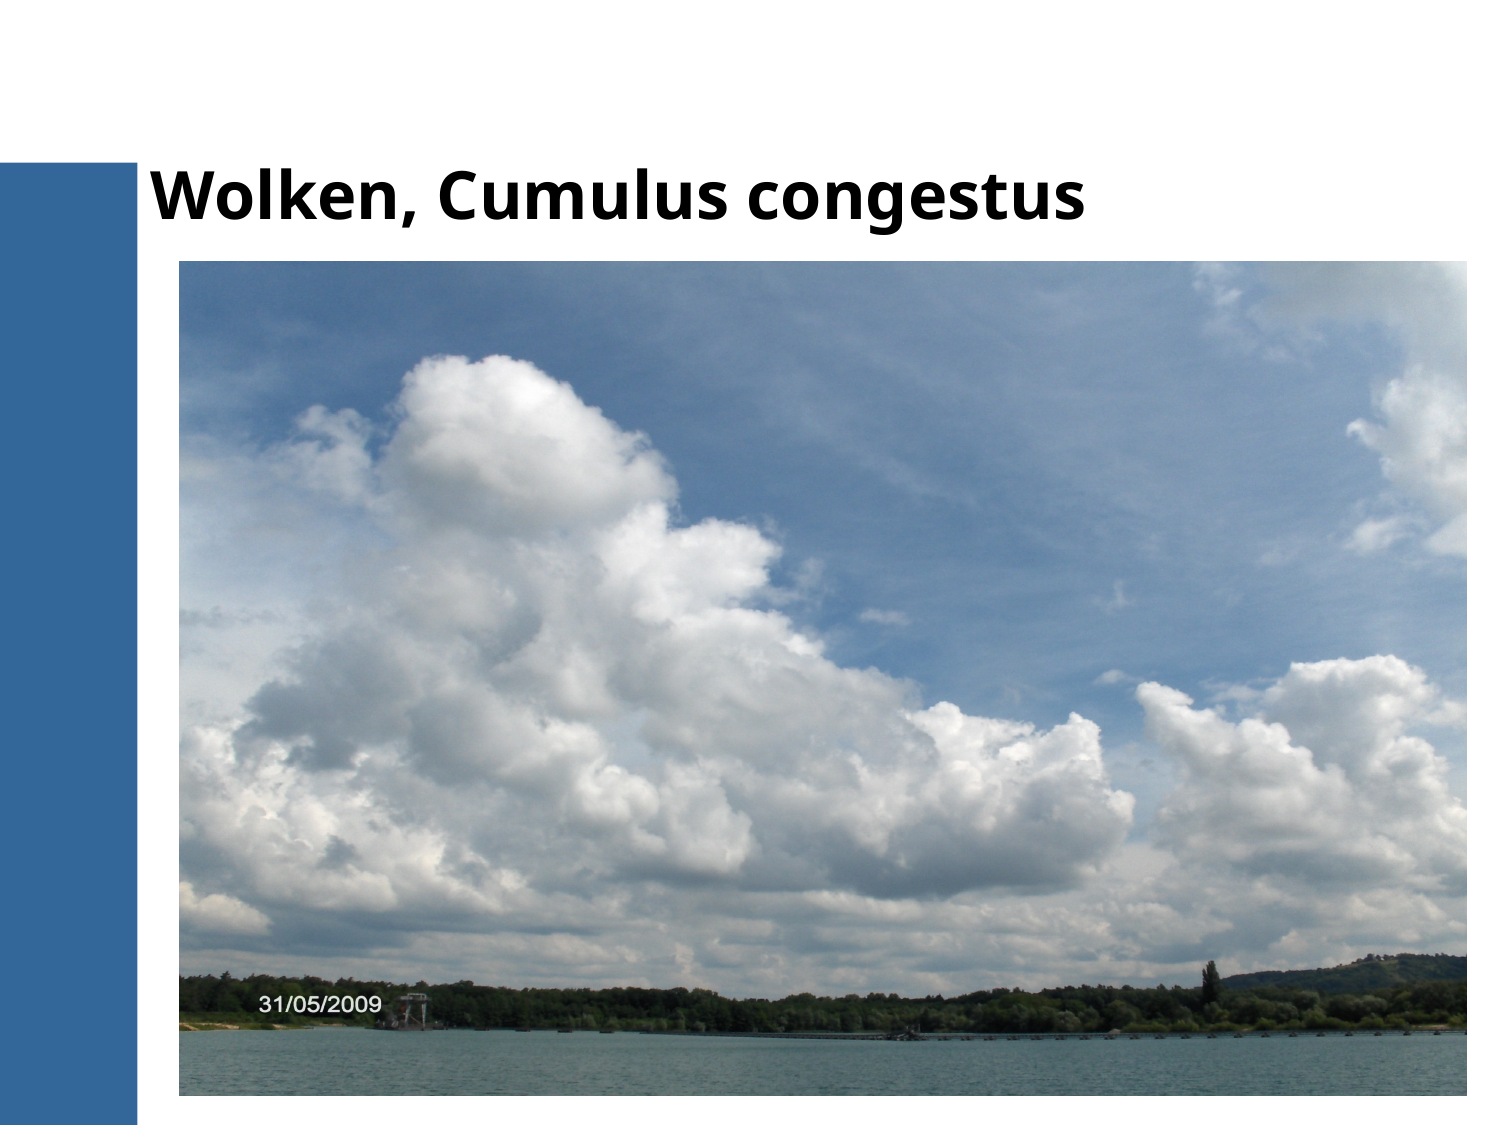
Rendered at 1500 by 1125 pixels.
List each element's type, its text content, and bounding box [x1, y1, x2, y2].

picture [179, 261, 1467, 1096]
text_box <Nummer>/20 [1166, 1044, 1483, 1111]
title Wolken, Cumulus congestus [150, 101, 1423, 286]
